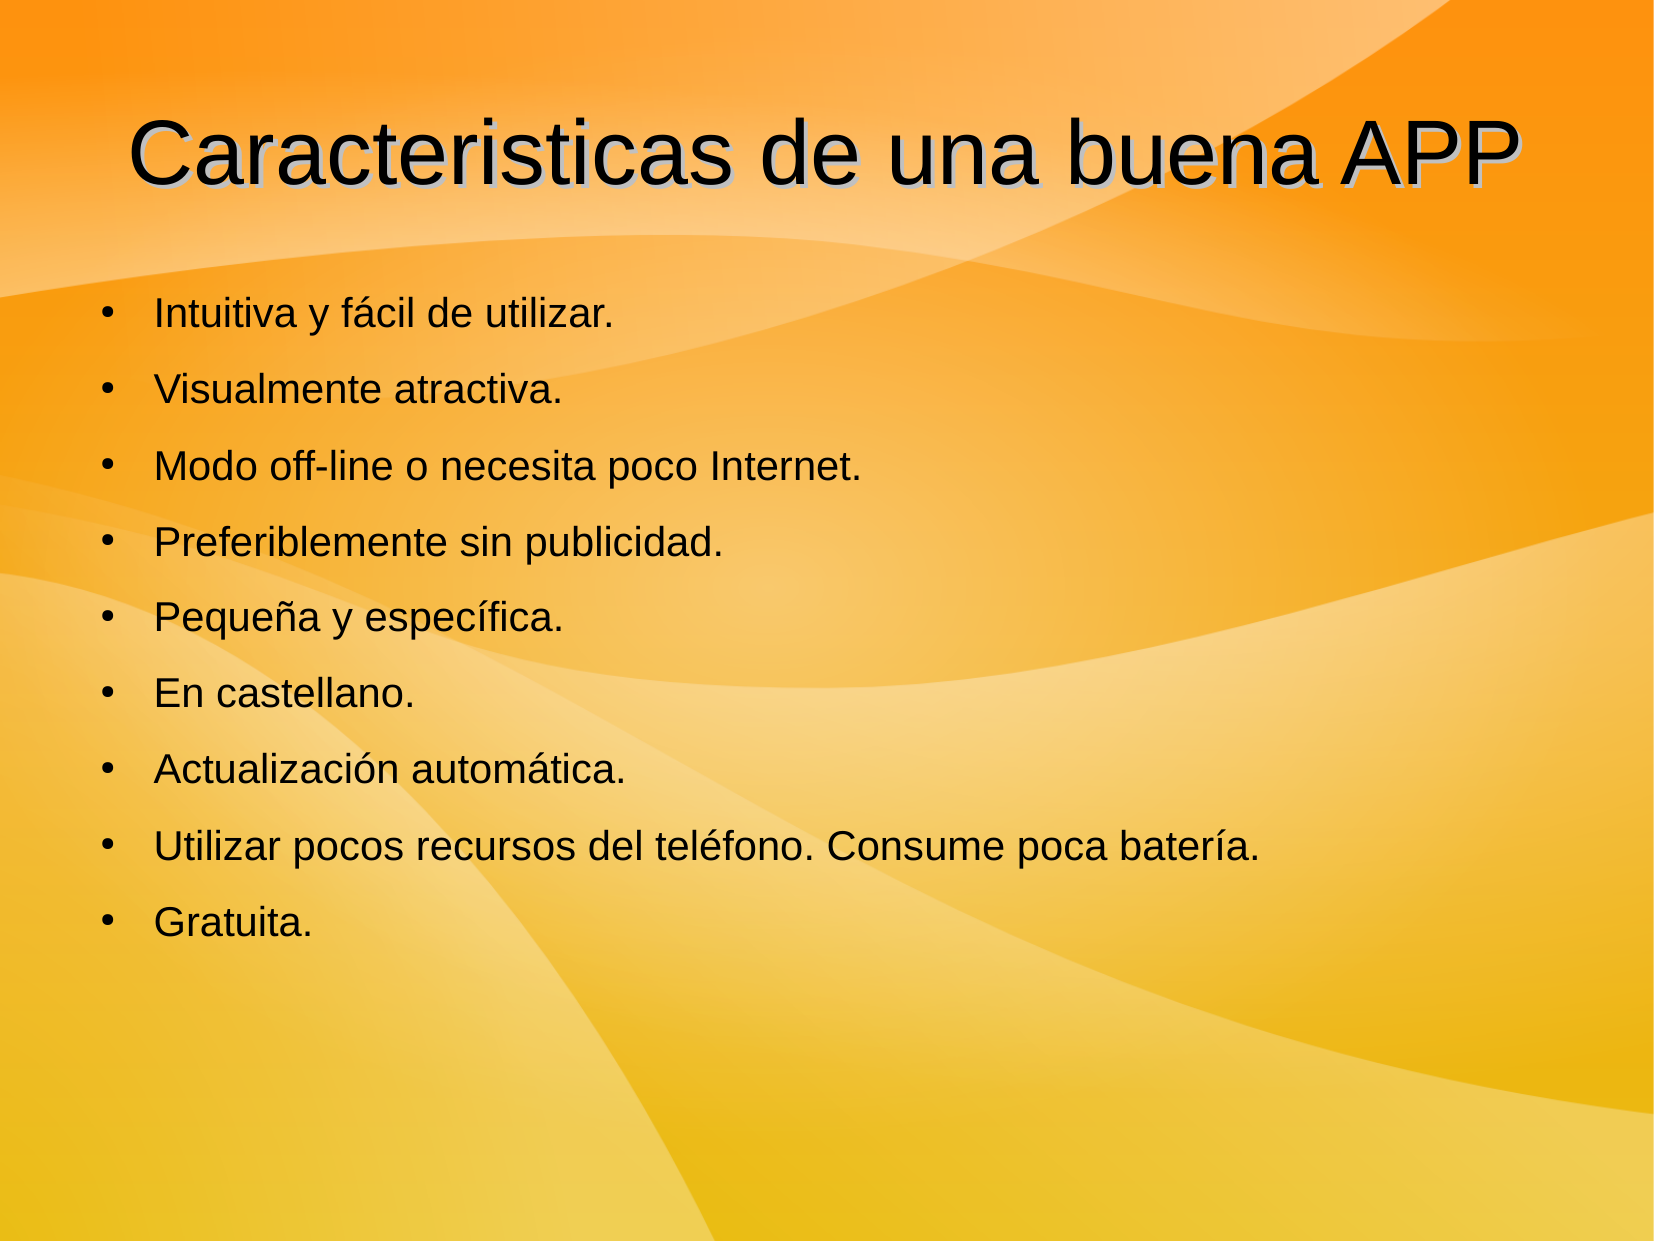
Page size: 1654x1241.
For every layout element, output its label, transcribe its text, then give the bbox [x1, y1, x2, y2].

picture [0, 0, 1654, 1241]
title Caracteristicas de una buena APP [82, 49, 1571, 257]
list Intuitiva y fácil de utilizar. Visualmente atractiva. Modo off-line o necesita poco Internet. Preferiblemente sin publicidad. Pequeña y específica. En castellano. Actualización automática. Utilizar pocos recursos del teléfono. Consume poca batería. Gratuita. [82, 290, 1571, 1109]
